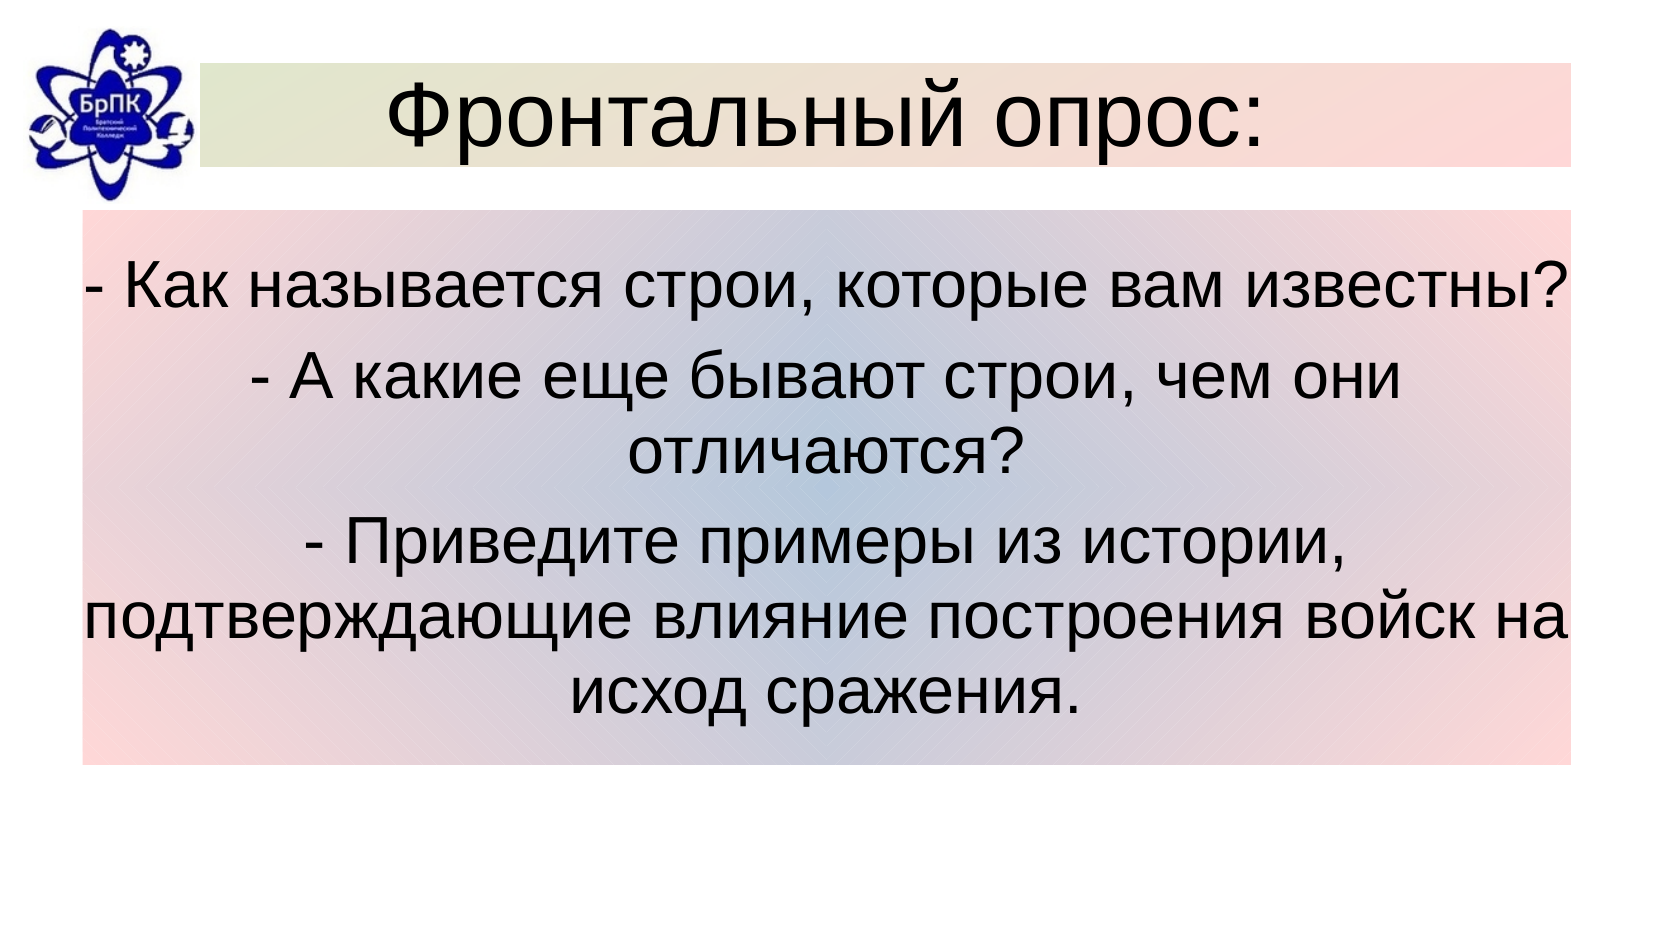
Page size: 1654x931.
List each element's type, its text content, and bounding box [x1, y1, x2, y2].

picture [23, 26, 200, 204]
title Фронтальный опрос: [200, 63, 1571, 167]
subtitle - Как называется строи, которые вам известны? - А какие еще бывают строи, чем они отличаются? - Приведите примеры из истории, подтверждающие влияние построения войск на исход сражения. [82, 210, 1571, 765]
